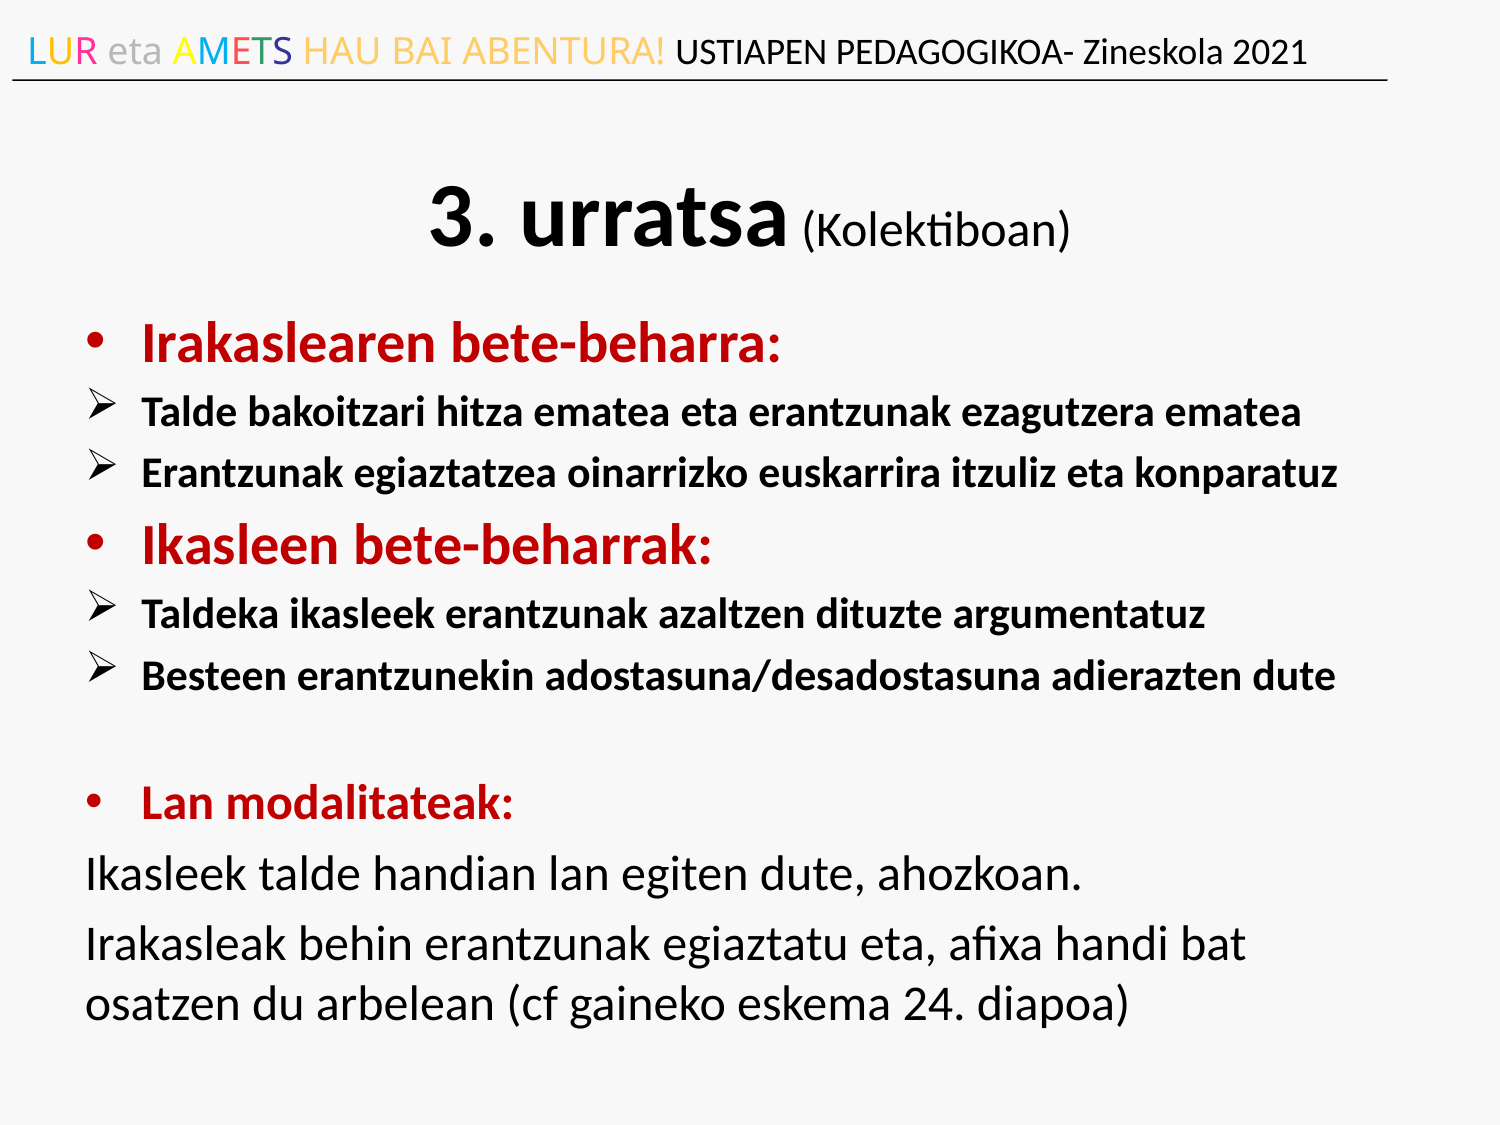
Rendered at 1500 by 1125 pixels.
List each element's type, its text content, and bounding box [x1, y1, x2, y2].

list Irakaslearen bete-beharra: Talde bakoitzari hitza ematea eta erantzunak ezagutzera ematea Erantzunak egiaztatzea oinarrizko euskarrira itzuliz eta konparatuz Ikasleen bete-beharrak: Taldeka ikasleek erantzunak azaltzen dituzte argumentatuz Besteen erantzunekin adostasuna/desadostasuna adierazten dute Lan modalitateak: Ikasleek talde handian lan egiten dute, ahozkoan. Irakasleak behin erantzunak egiaztatu eta, afixa handi bat osatzen du arbelean (cf gaineko eskema 24. diapoa) [70, 296, 1421, 1046]
text_box LUR eta AMETS HAU BAI ABENTURA! USTIAPEN PEDAGOGIKOA- Zineskola 2021 [12, 19, 1424, 80]
title 3. urratsa (Kolektiboan) [75, 115, 1425, 304]
